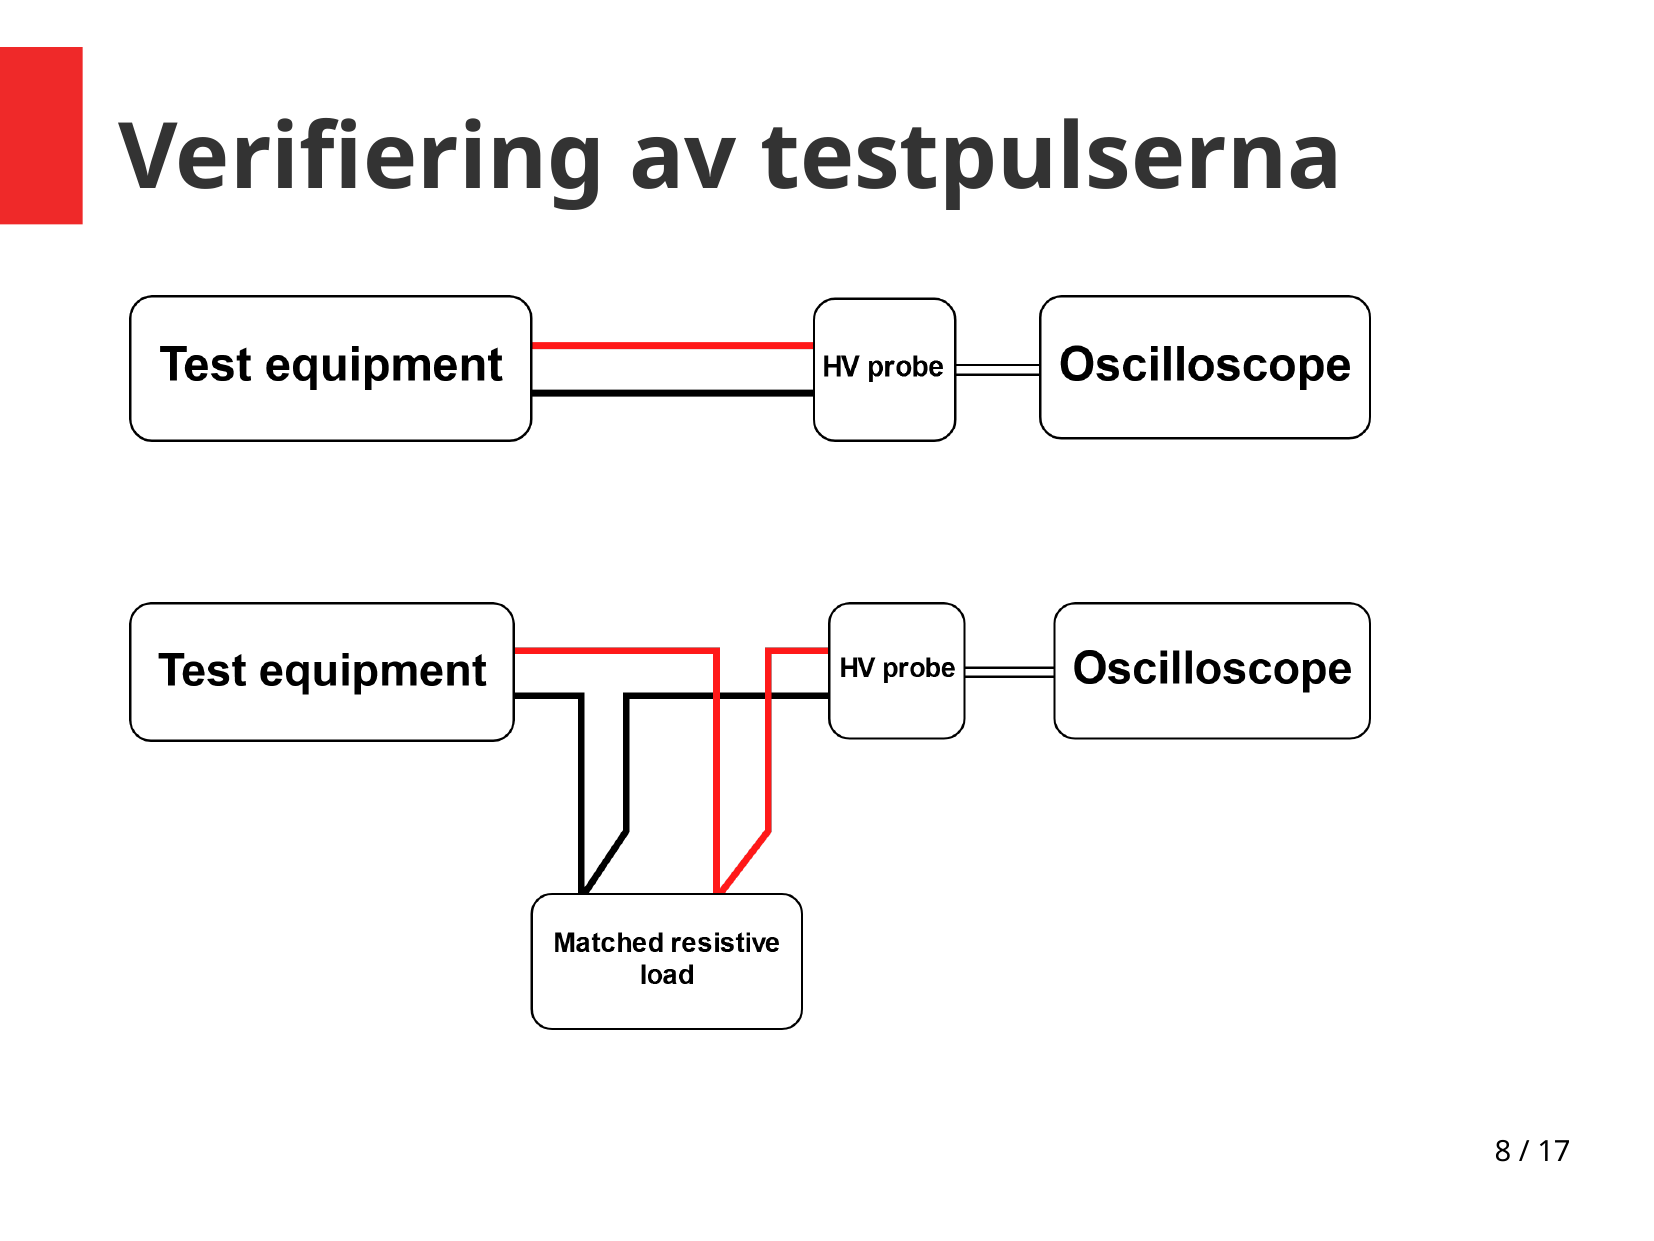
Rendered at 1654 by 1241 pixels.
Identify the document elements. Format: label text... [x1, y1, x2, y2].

picture [129, 602, 1371, 1030]
title Verifiering av testpulserna [118, 49, 1571, 257]
picture [129, 295, 1371, 444]
